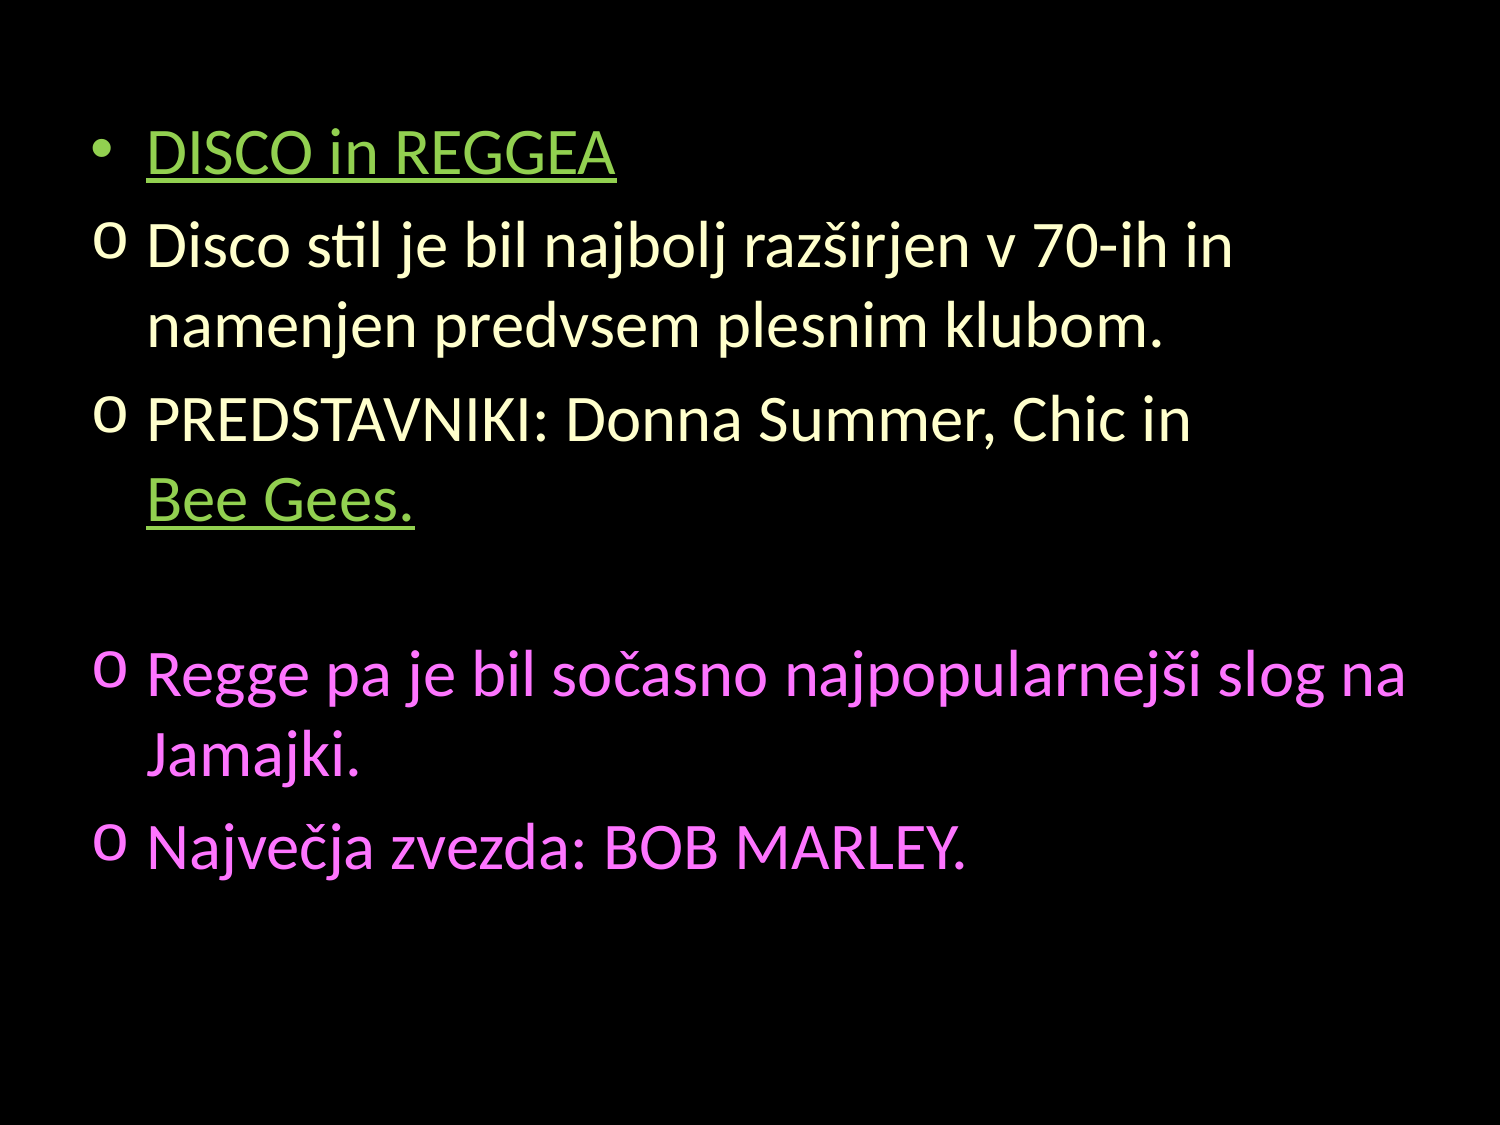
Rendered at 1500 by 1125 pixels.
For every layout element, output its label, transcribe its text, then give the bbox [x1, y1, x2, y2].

list DISCO in REGGEA Disco stil je bil najbolj razširjen v 70-ih in namenjen predvsem plesnim klubom. PREDSTAVNIKI: Donna Summer, Chic in Bee Gees. Regge pa je bil sočasno najpopularnejši slog na Jamajki. Največja zvezda: BOB MARLEY. [75, 99, 1425, 1050]
